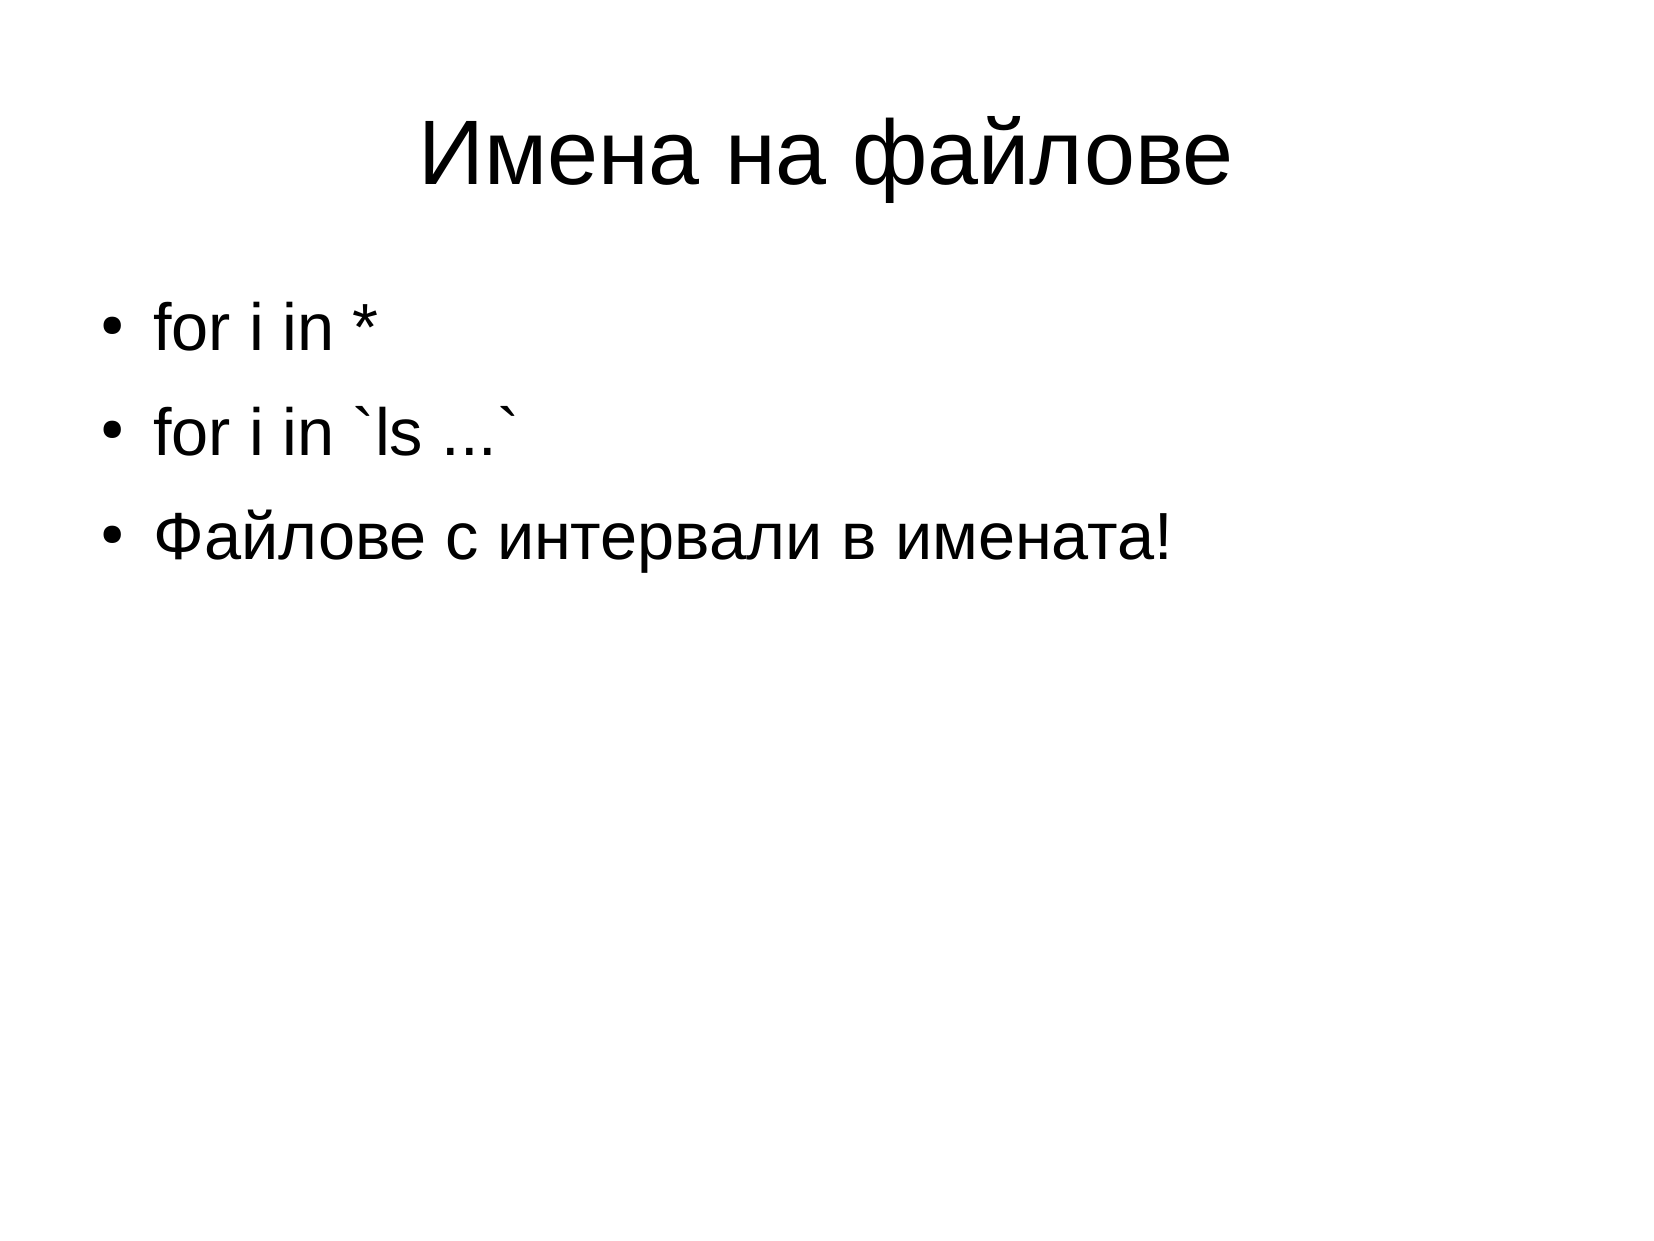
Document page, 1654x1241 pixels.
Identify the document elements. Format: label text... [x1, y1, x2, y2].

title Имена на файлове [82, 56, 1571, 250]
list for i in * for i in `ls ...` Файлове с интервали в имената! [82, 290, 1571, 1109]
